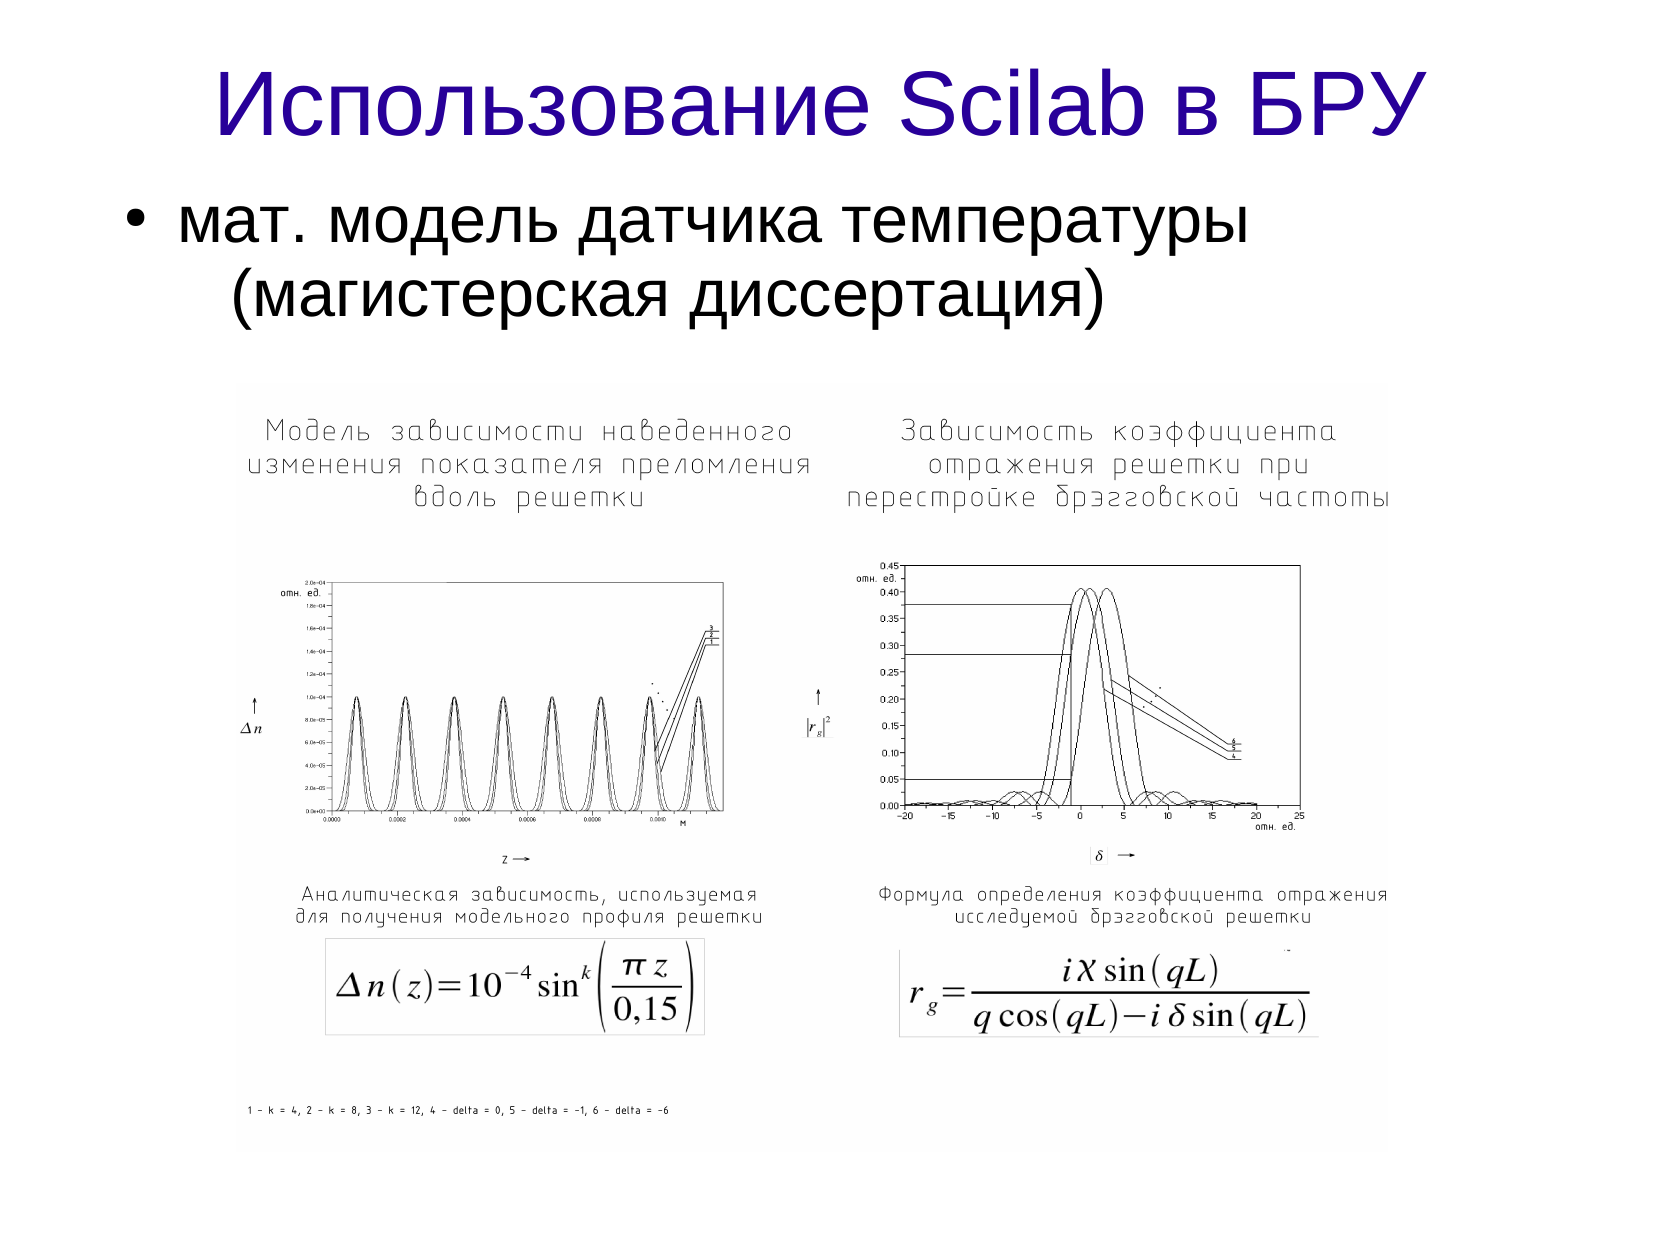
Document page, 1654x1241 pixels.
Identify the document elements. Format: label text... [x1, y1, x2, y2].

picture [236, 383, 1388, 1152]
title Использование Scilab в БРУ [76, 0, 1565, 207]
list мат. модель датчика температуры (магистерская диссертация) [88, 181, 1572, 359]
